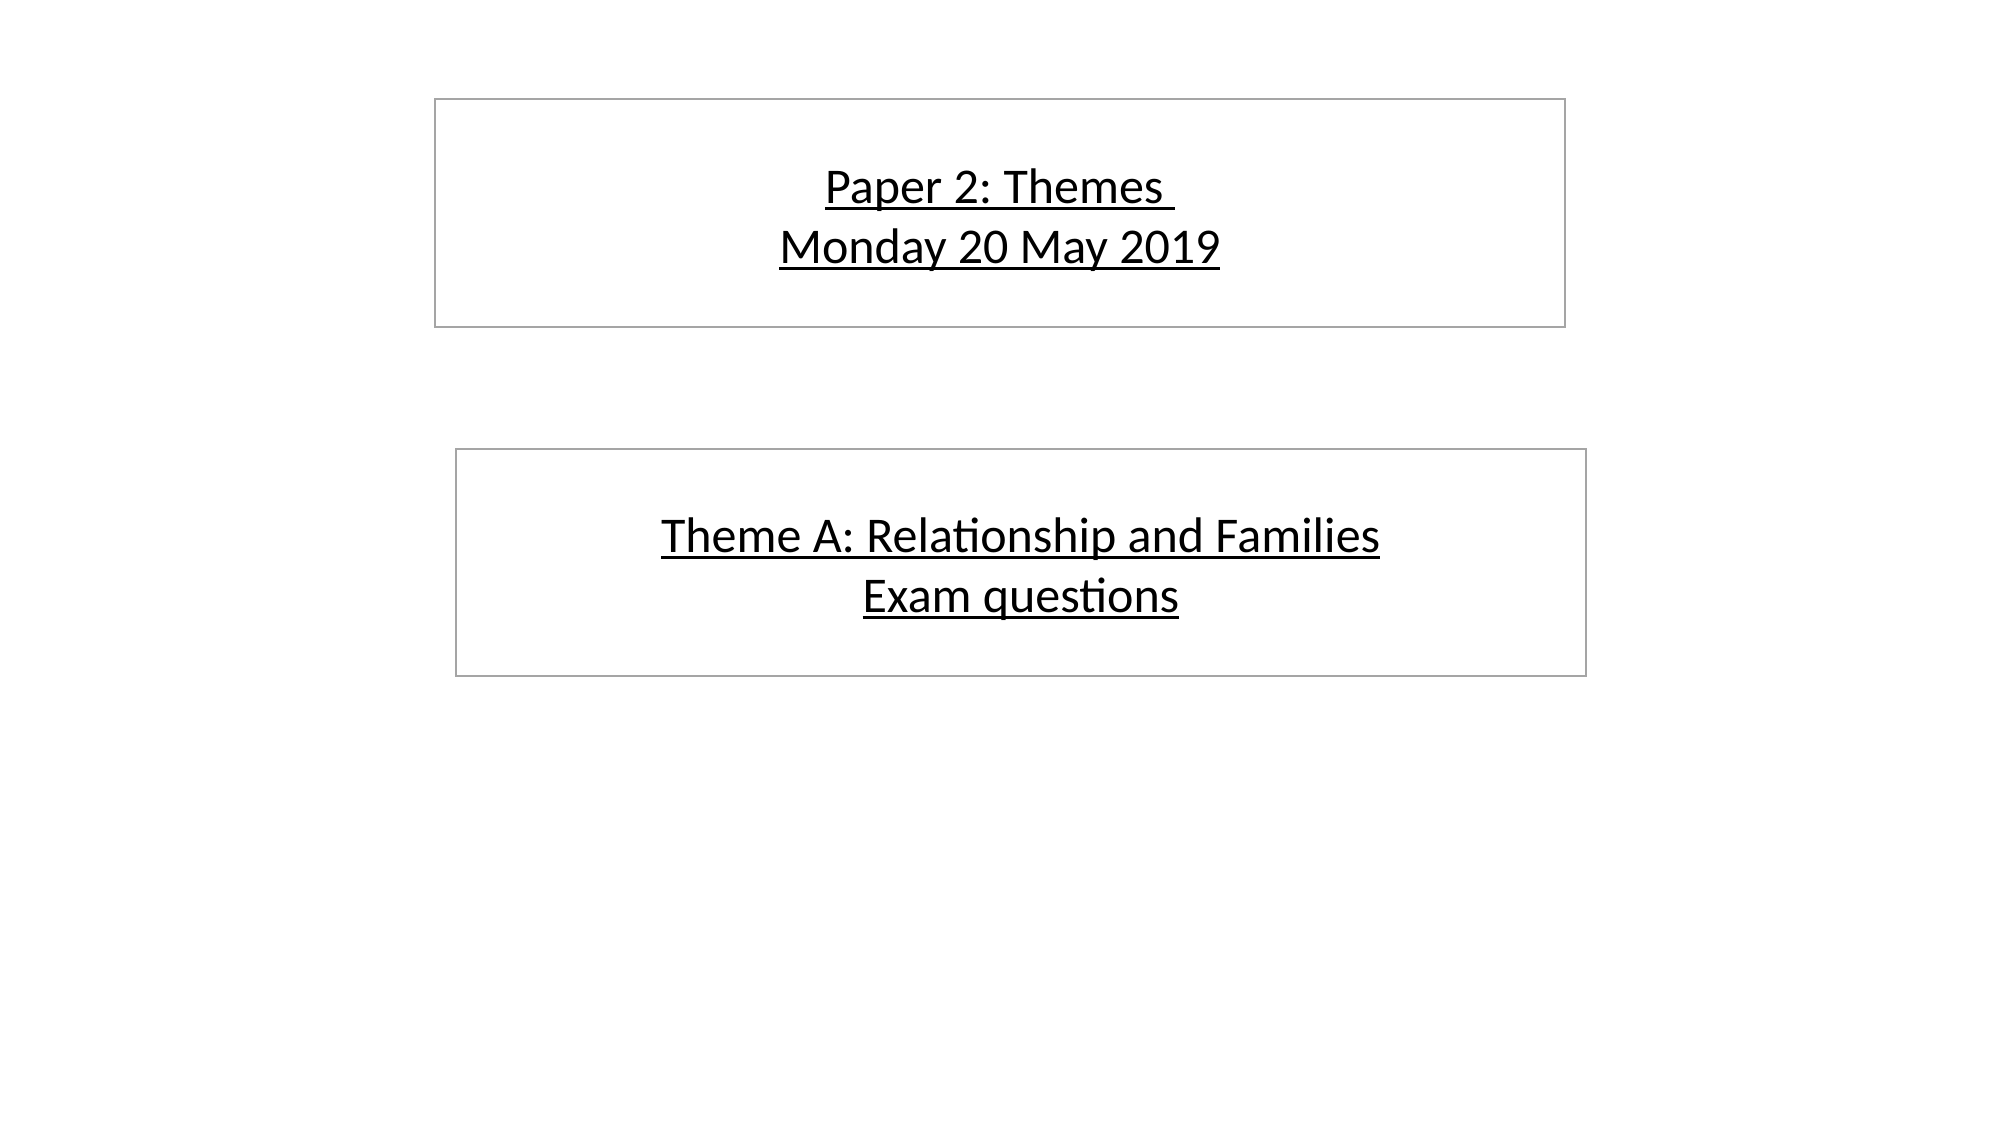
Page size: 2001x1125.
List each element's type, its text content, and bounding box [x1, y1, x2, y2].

text_box Paper 2: Themes Monday 20 May 2019 [435, 99, 1565, 327]
text_box Theme A: Relationship and Families Exam questions [456, 449, 1586, 676]
